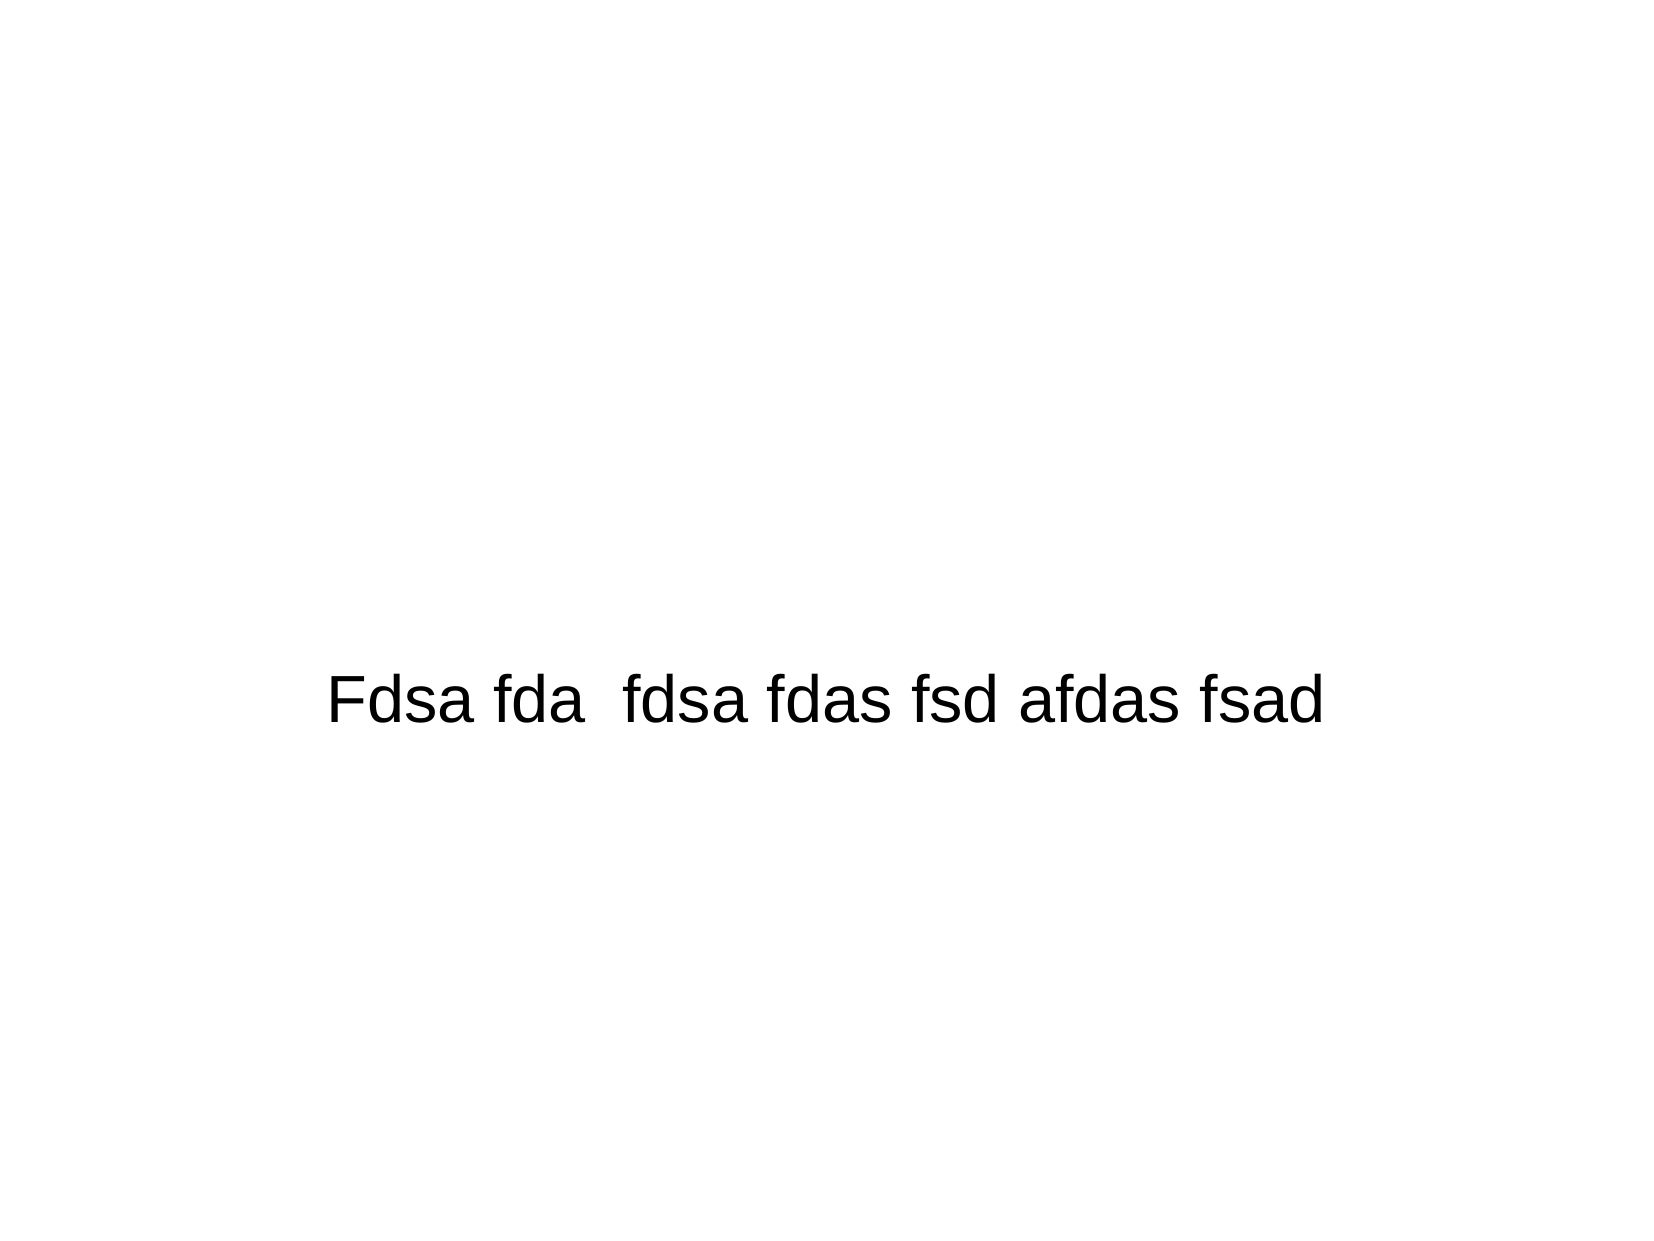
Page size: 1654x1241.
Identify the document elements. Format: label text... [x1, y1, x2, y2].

subtitle Fdsa fda fdsa fdas fsd afdas fsad [82, 297, 1571, 1102]
